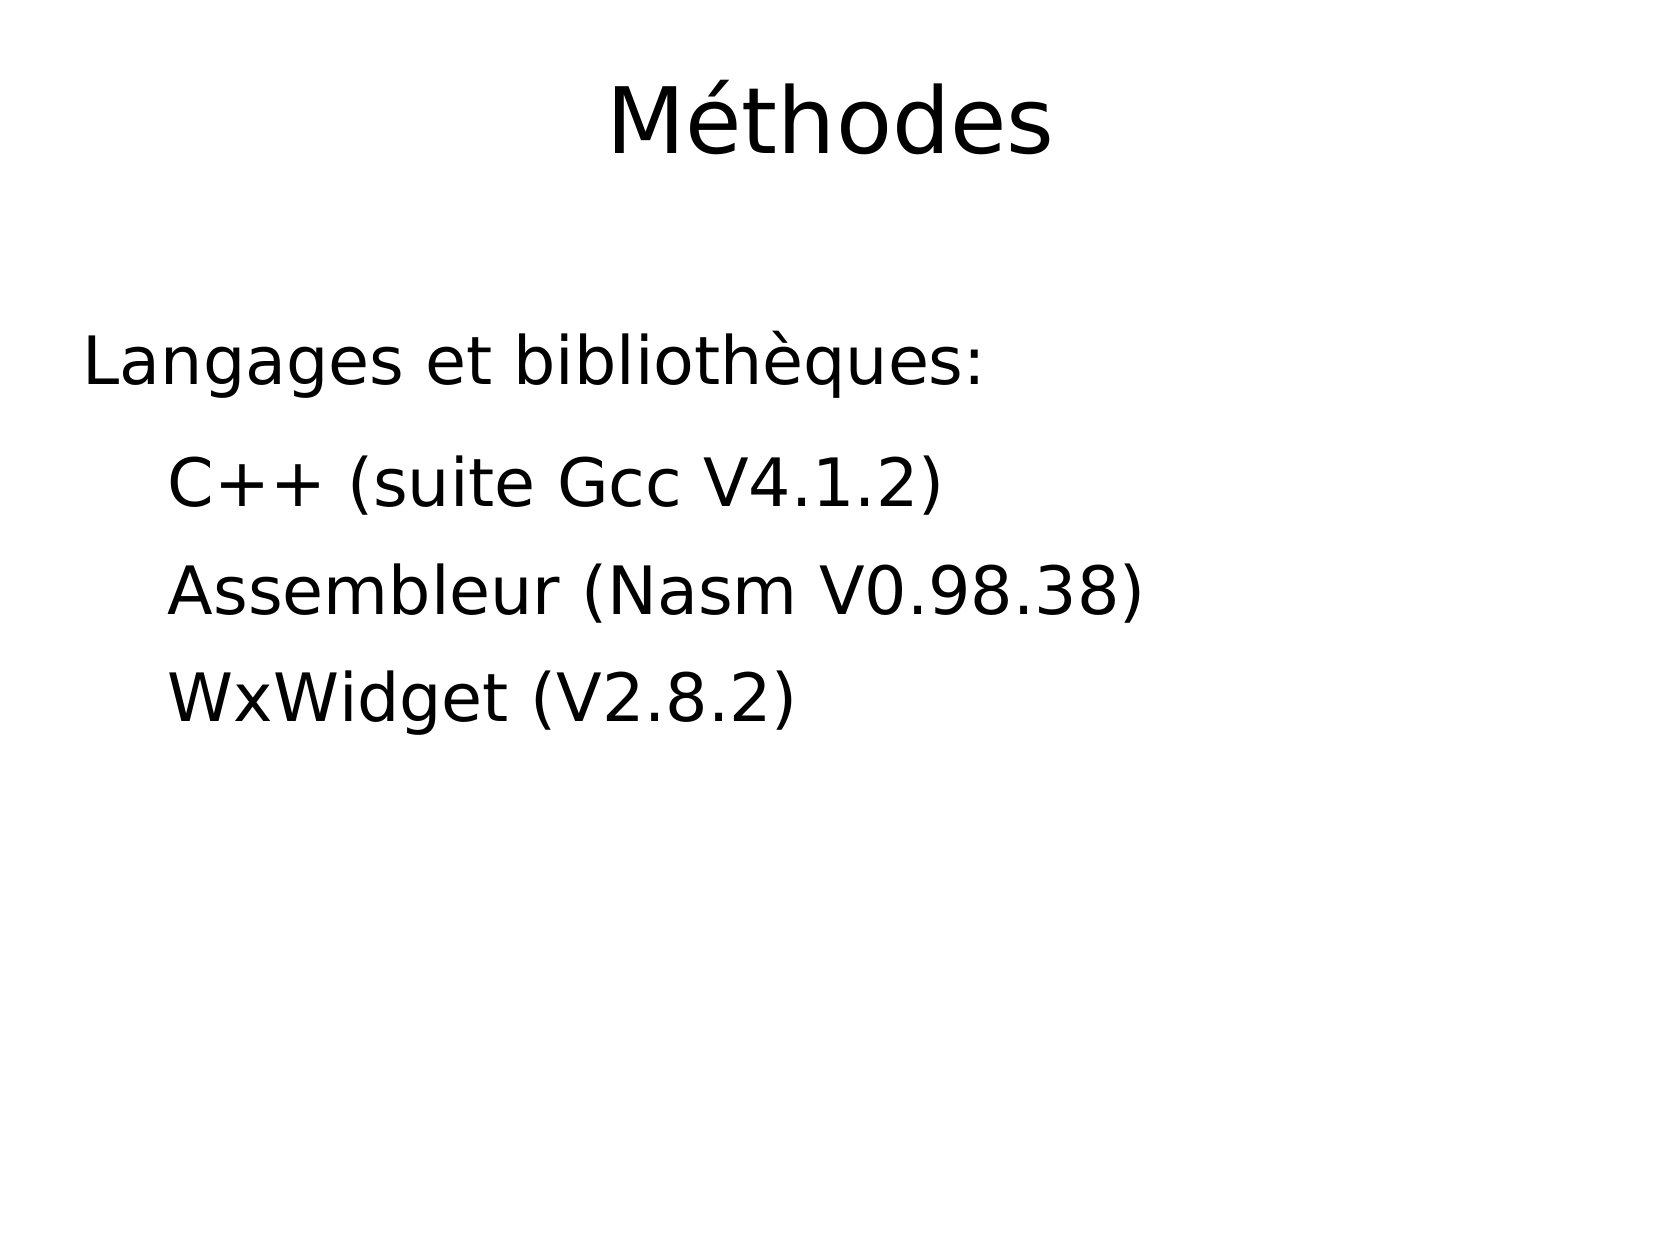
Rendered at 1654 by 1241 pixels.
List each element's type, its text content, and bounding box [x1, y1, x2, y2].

title Méthodes [86, 17, 1576, 226]
list C++ (suite Gcc V4.1.2) Assembleur (Nasm V0.98.38) WxWidget (V2.8.2) [150, 444, 1463, 788]
subtitle Langages et bibliothèques: [82, 300, 1576, 423]
